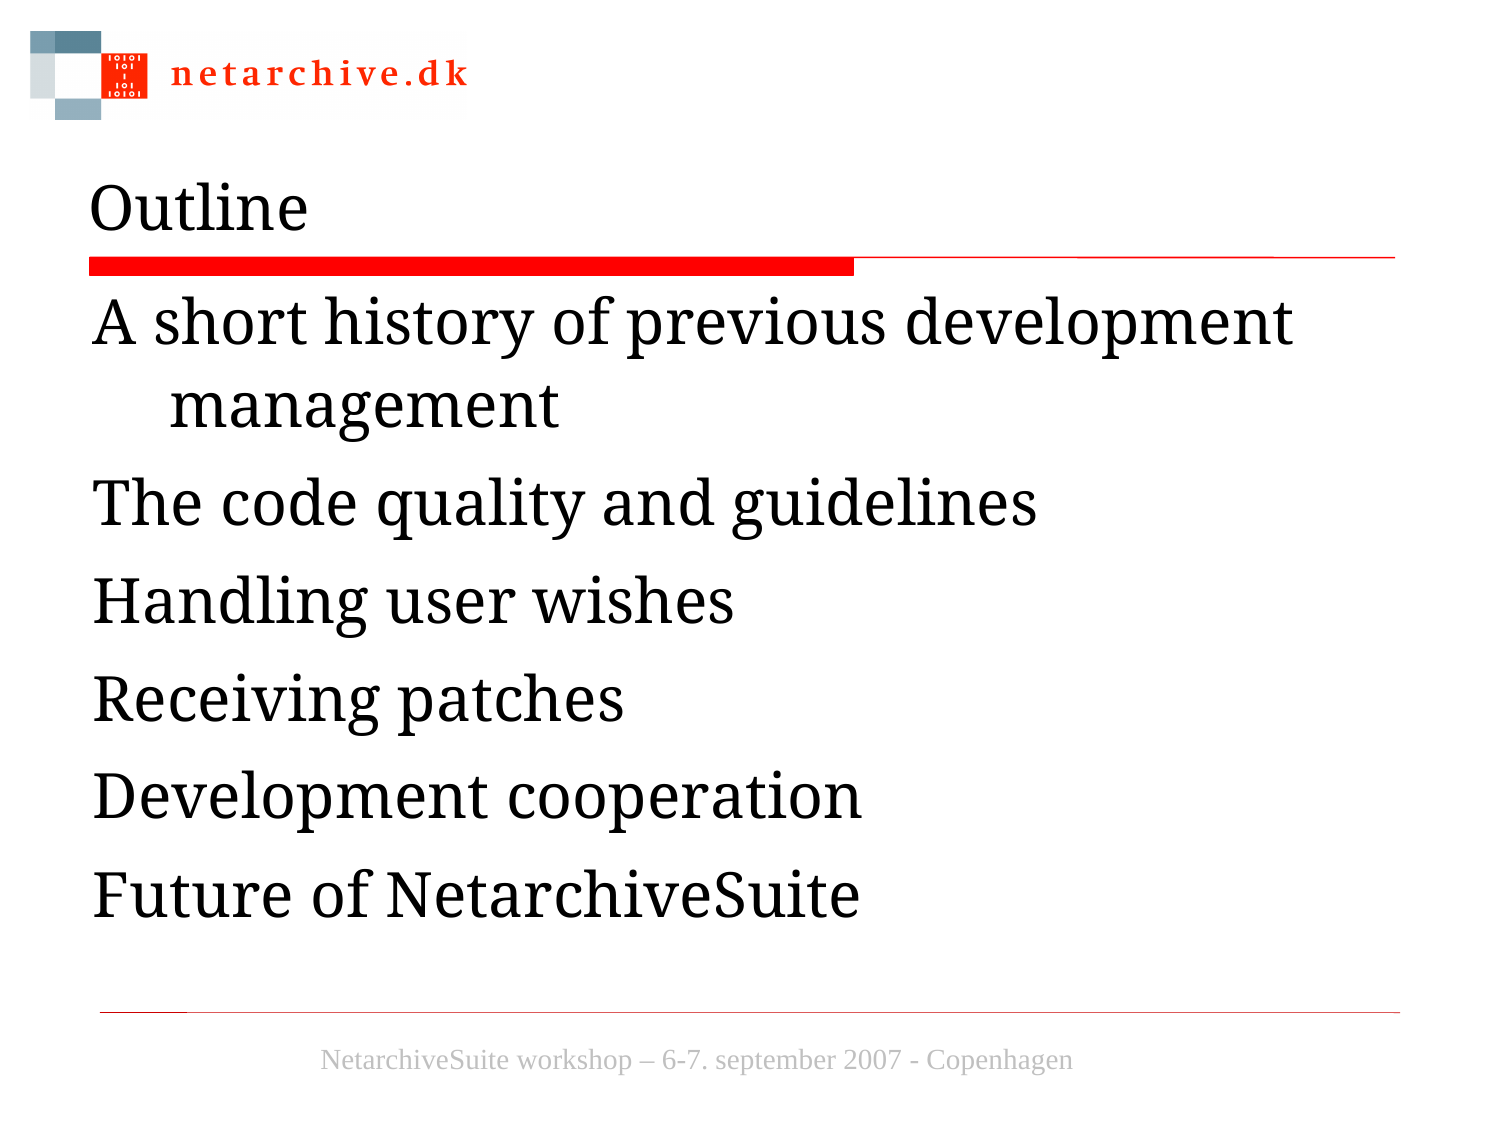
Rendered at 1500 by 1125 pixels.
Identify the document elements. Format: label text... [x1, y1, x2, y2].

title Outline [88, 151, 1401, 259]
picture [29, 31, 467, 120]
list A short history of previous development management The code quality and guidelines Handling user wishes Receiving patches Development cooperation Future of NetarchiveSuite [92, 278, 1406, 988]
